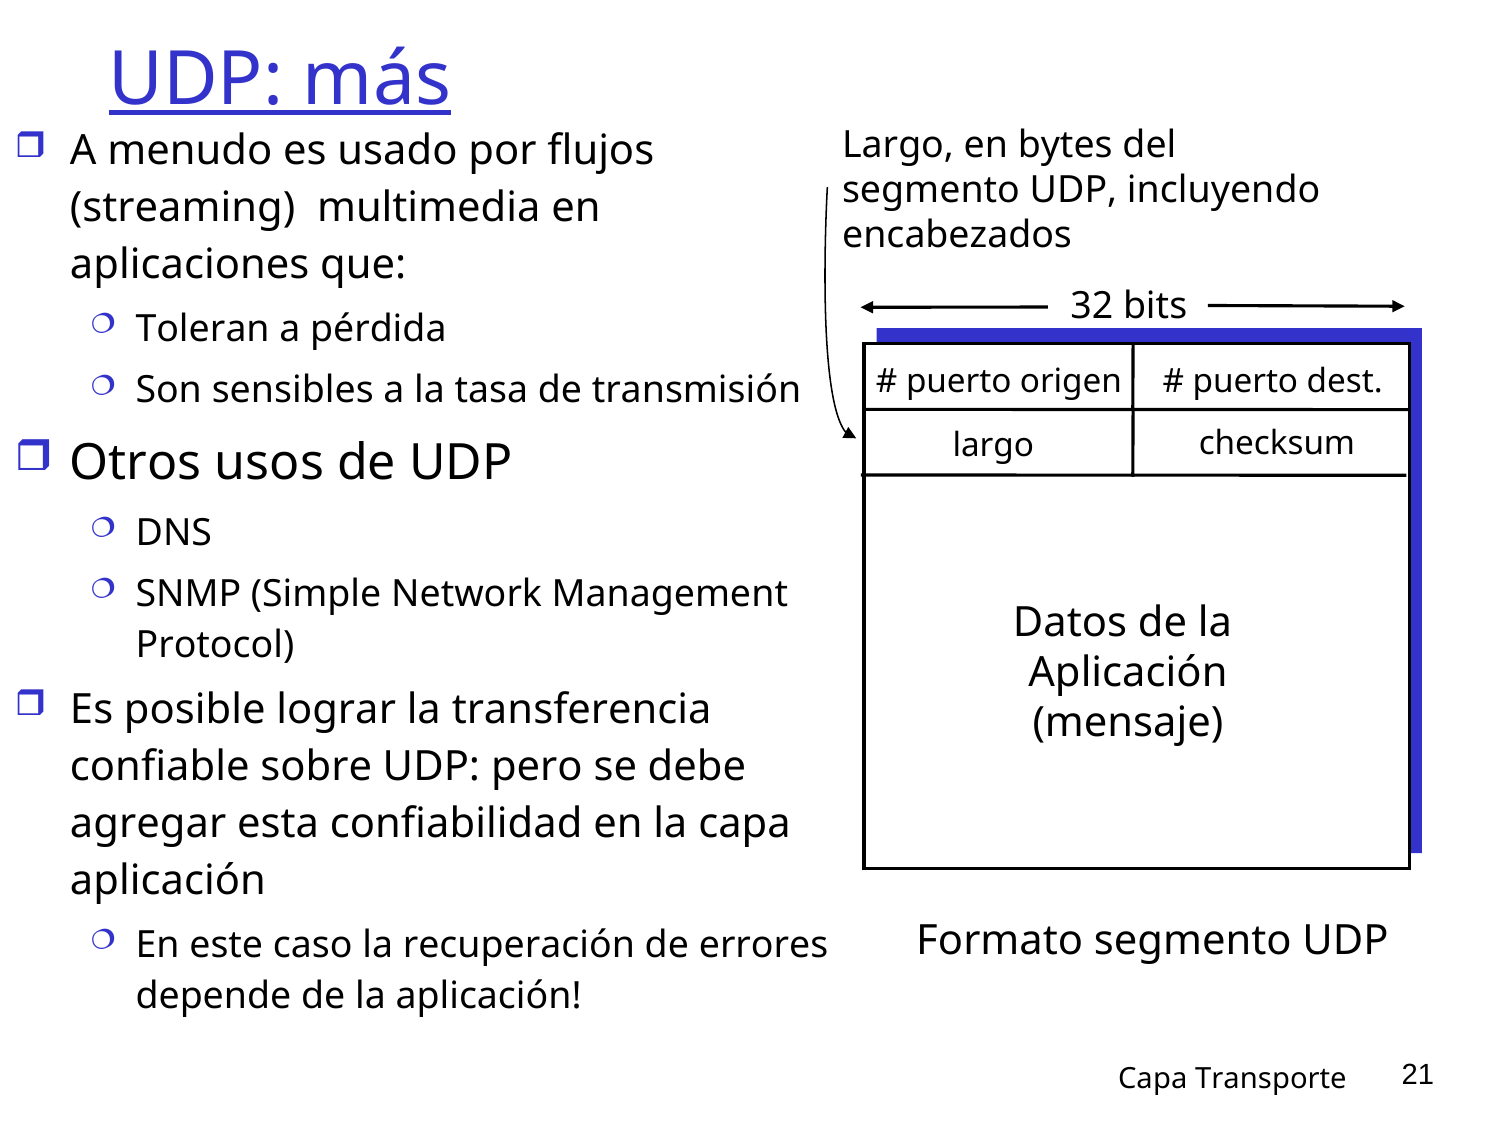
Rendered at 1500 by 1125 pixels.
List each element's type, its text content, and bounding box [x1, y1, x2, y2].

text_box [864, 328, 1422, 869]
title UDP: más [93, 0, 1463, 150]
text_box [864, 411, 1131, 473]
text_box checksum [1183, 413, 1371, 470]
text_box Datos de la Aplicación (mensaje)‏ [998, 587, 1258, 753]
text_box # puerto origen [861, 351, 1131, 407]
list A menudo es usado por flujos (streaming) multimedia en aplicaciones que: Toleran a pérdida Son sensibles a la tasa de transmisión Otros usos de UDP DNS SNMP (Simple Network Management Protocol)‏ Es posible lograr la transferencia confiable sobre UDP: pero se debe agregar esta confiabilidad en la capa aplicación En este caso la recuperación de errores depende de la aplicación! [0, 112, 863, 1013]
text_box Formato segmento UDP [901, 905, 1404, 971]
text_box # puerto dest. [1147, 351, 1399, 407]
text_box largo [937, 415, 1049, 471]
text_box Largo, en bytes del segmento UDP, incluyendo encabezados [827, 111, 1336, 263]
text_box 32 bits [1055, 273, 1203, 334]
